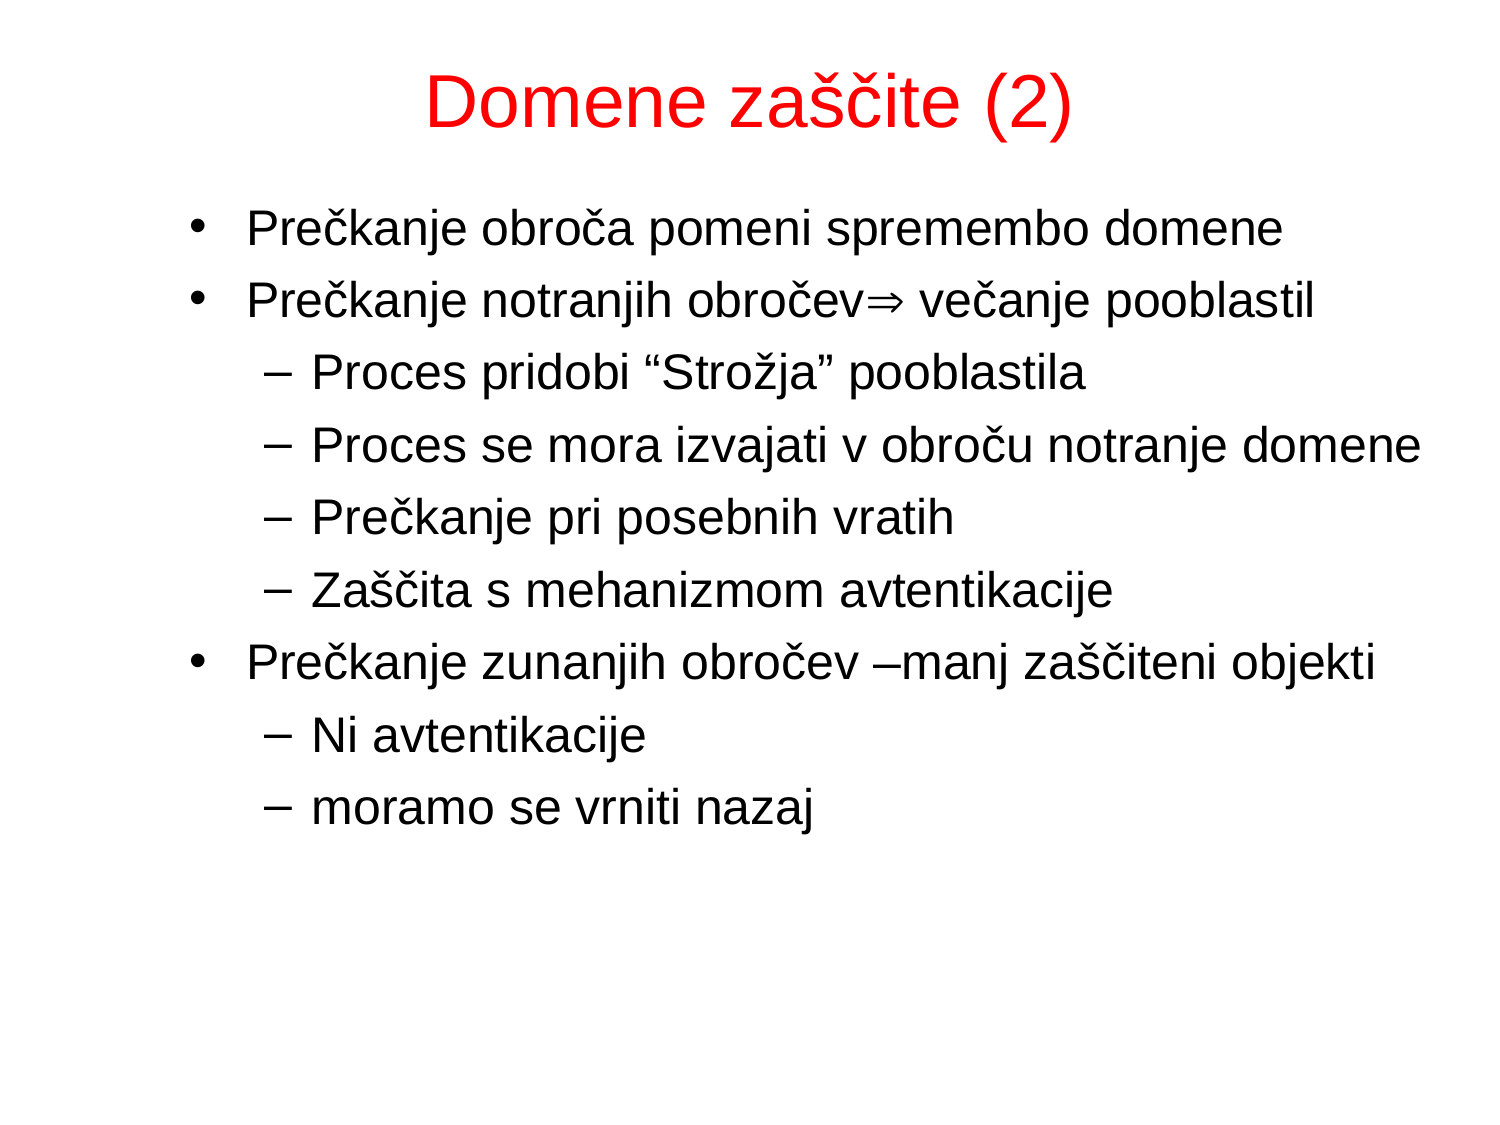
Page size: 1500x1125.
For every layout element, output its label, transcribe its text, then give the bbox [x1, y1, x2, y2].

list Prečkanje obroča pomeni spremembo domene Prečkanje notranjih obročev večanje pooblastil Proces pridobi “Strožja” pooblastila Proces se mora izvajati v obroču notranje domene Prečkanje pri posebnih vratih Zaščita s mehanizmom avtentikacije Prečkanje zunanjih obročev –manj zaščiteni objekti Ni avtentikacije moramo se vrniti nazaj [174, 187, 1500, 1061]
title Domene zaščite (2) [75, 45, 1426, 151]
